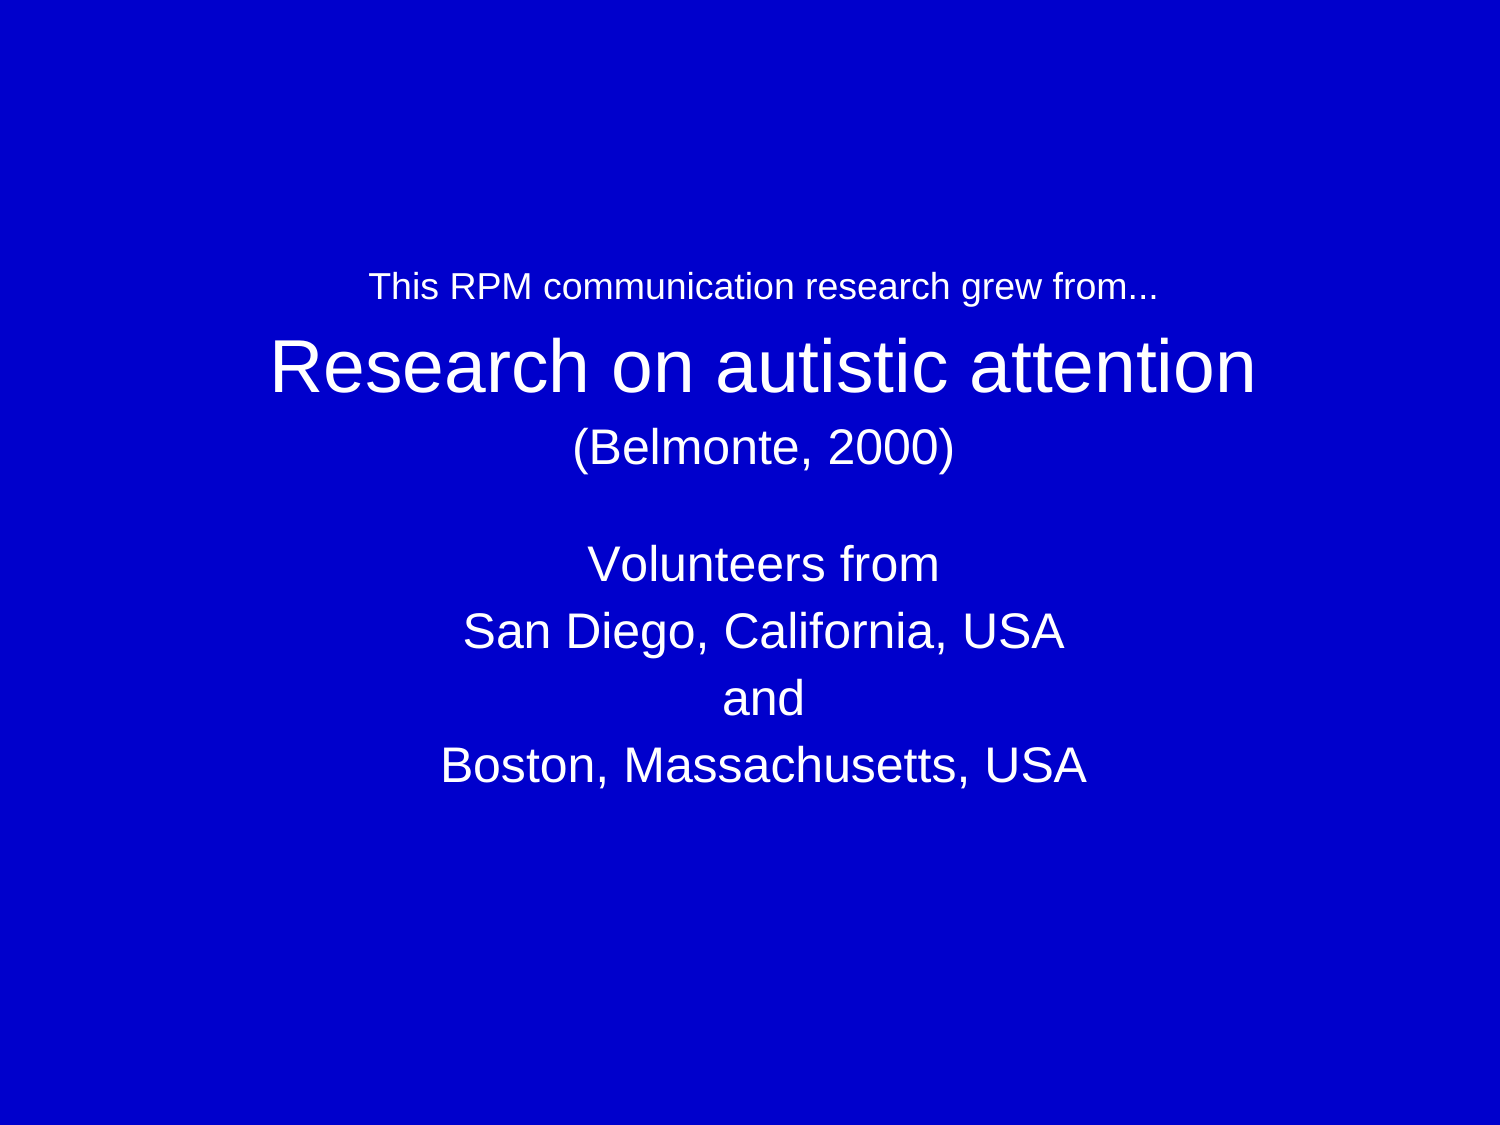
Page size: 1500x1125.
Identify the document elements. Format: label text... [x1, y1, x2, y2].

title This RPM communication research grew from... Research on autistic attention (Belmonte, 2000) Volunteers from San Diego, California, USA and Boston, Massachusetts, USA [83, 166, 1444, 884]
